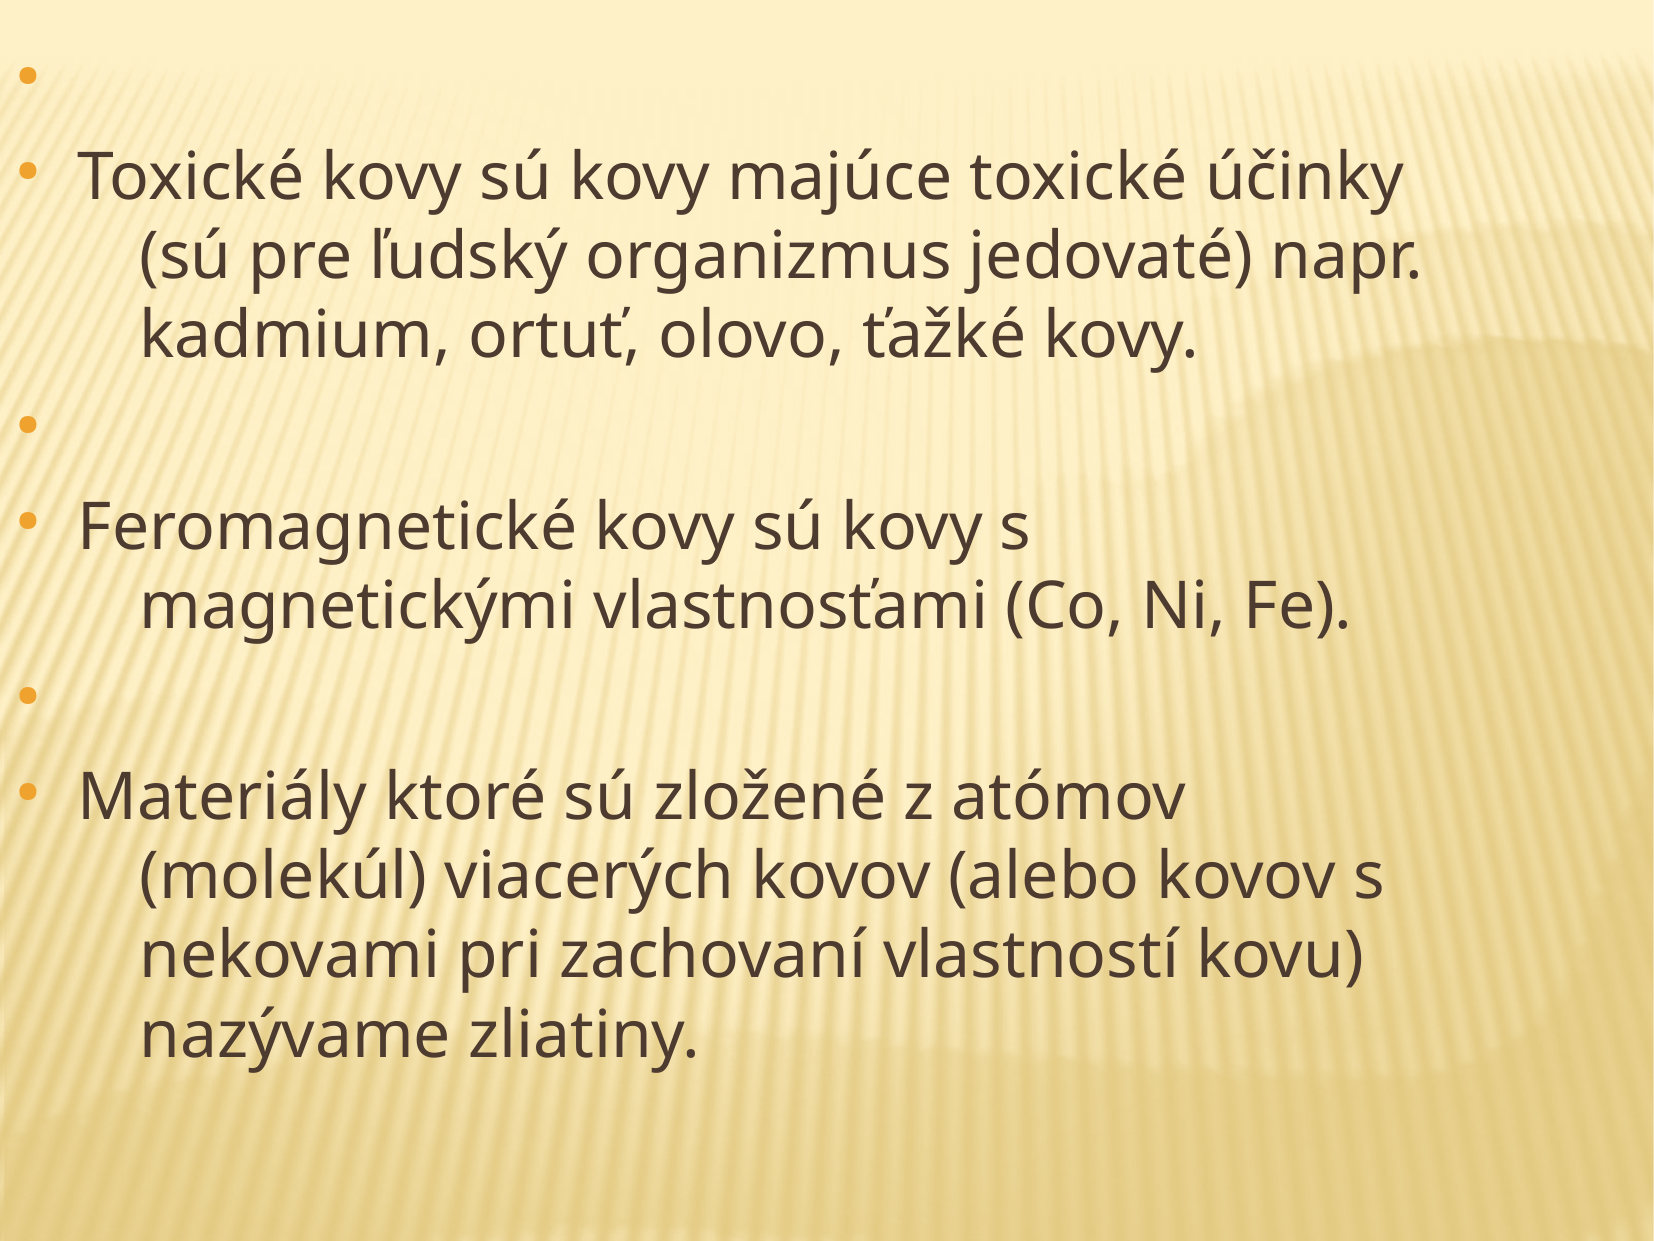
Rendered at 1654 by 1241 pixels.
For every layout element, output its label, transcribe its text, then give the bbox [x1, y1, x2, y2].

list Toxické kovy sú kovy majúce toxické účinky (sú pre ľudský organizmus jedovaté) napr. kadmium, ortuť, olovo, ťažké kovy. Feromagnetické kovy sú kovy s magnetickými vlastnosťami (Co, Ni, Fe). Materiály ktoré sú zložené z atómov (molekúl) viacerých kovov (alebo kovov s nekovami pri zachovaní vlastností kovu) nazývame zliatiny. [0, 29, 1489, 1081]
